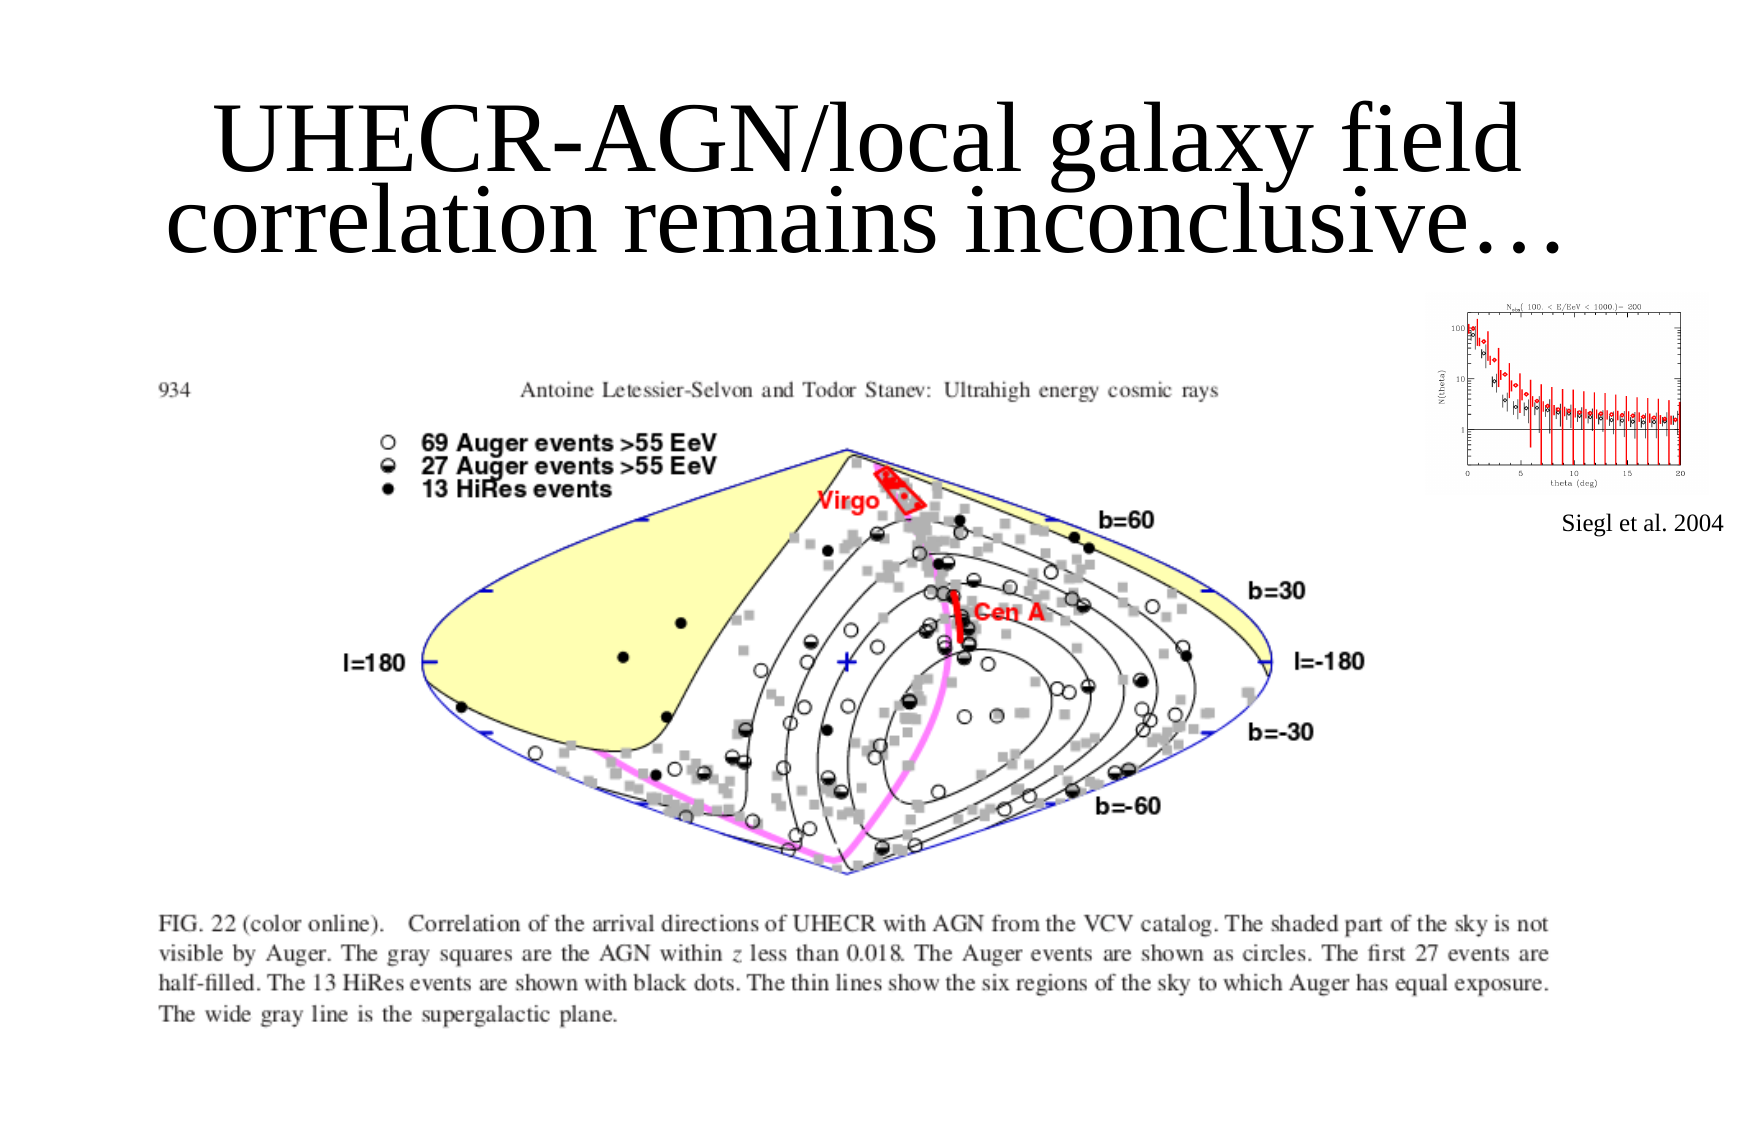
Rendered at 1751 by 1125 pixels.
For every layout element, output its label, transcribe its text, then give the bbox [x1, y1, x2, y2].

picture [131, 292, 1709, 1046]
title UHECR-AGN/local galaxy field correlation remains inconclusive… [131, 65, 1606, 310]
text_box Siegl et al. 2004 [1546, 498, 1740, 544]
